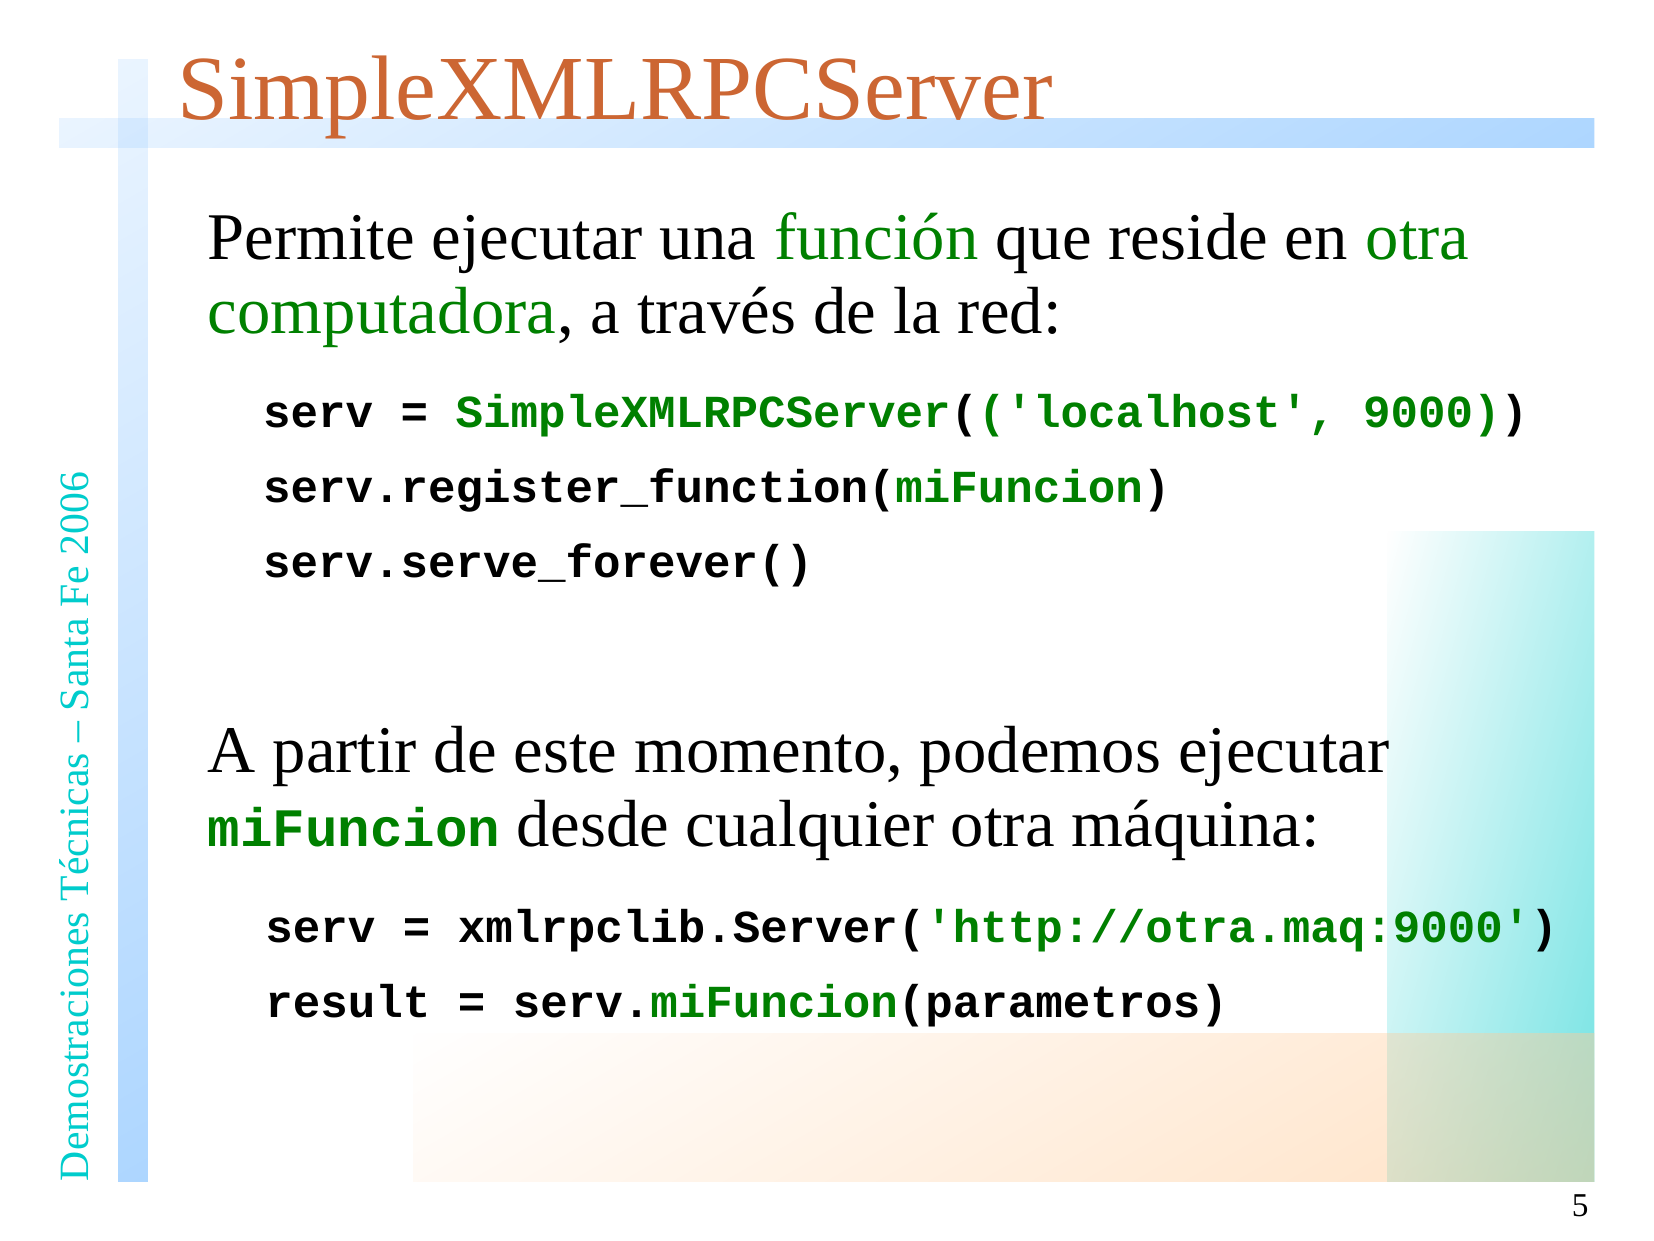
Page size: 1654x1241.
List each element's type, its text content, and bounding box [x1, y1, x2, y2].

text_box Permite ejecutar una función que reside en otra computadora, a través de la red: serv = SimpleXMLRPCServer(('localhost', 9000)) serv.register_function(miFuncion) serv.serve_forever() A partir de este momento, podemos ejecutar miFuncion desde cualquier otra máquina: serv = xmlrpclib.Server('http://otra.maq:9000') result = serv.miFuncion(parametros) [147, 147, 1595, 1182]
title SimpleXMLRPCServer [177, 25, 1595, 147]
